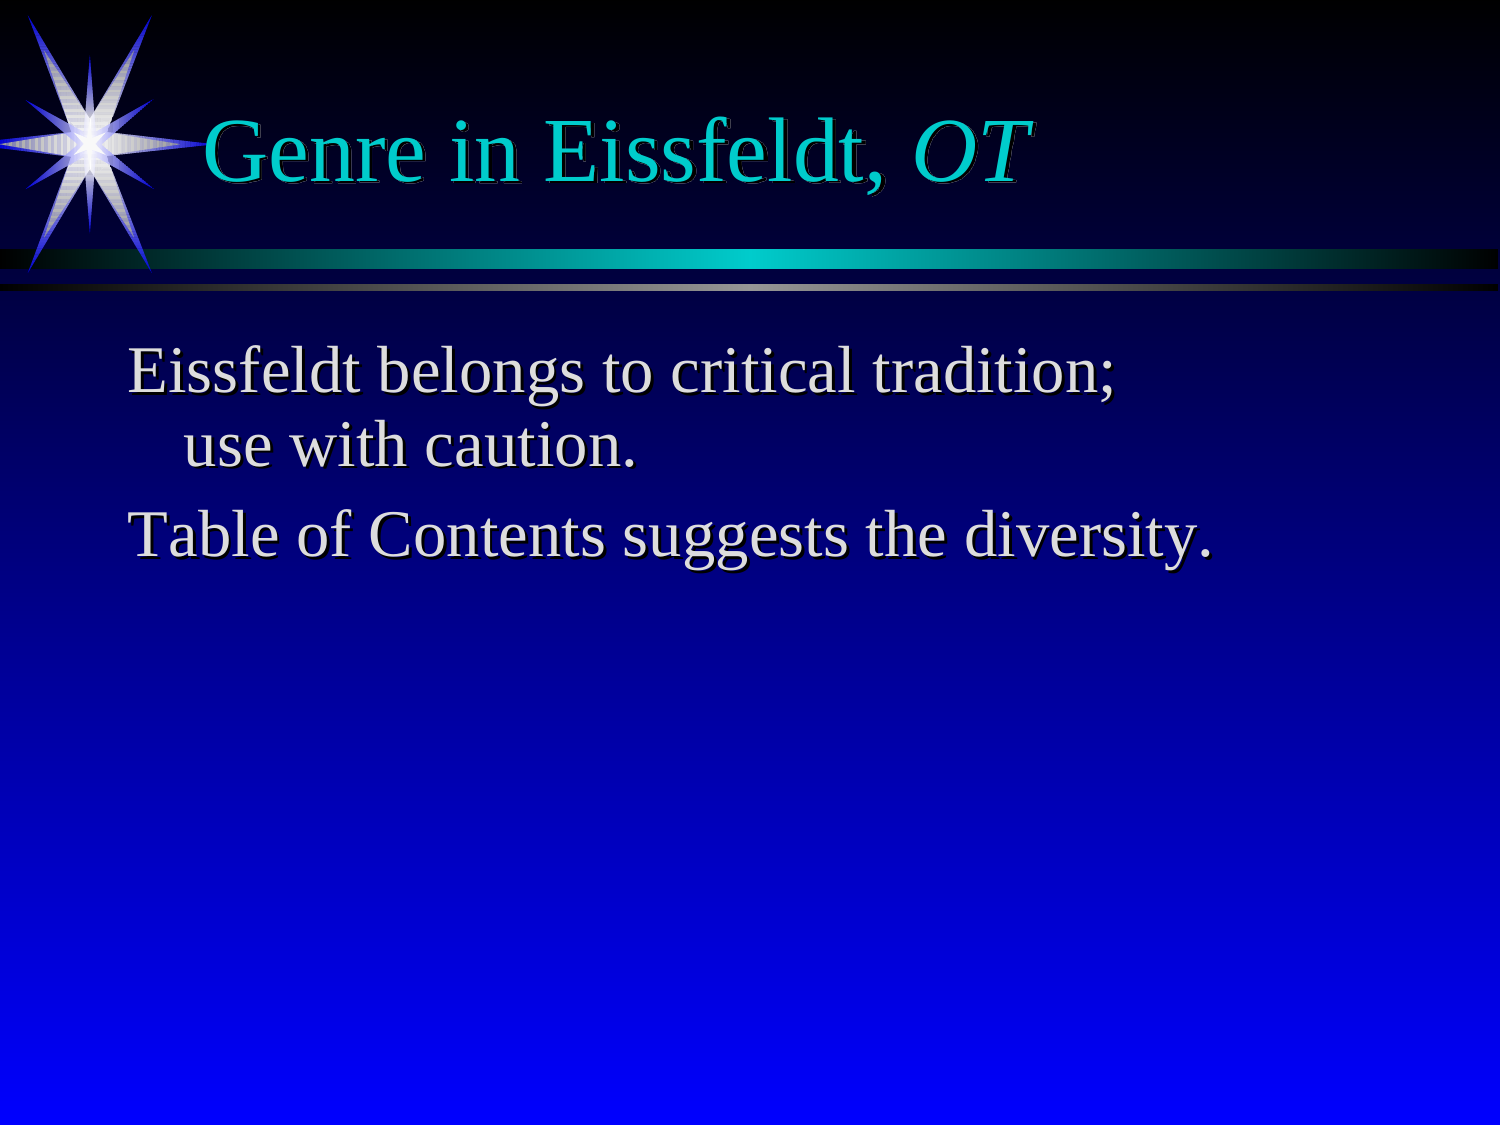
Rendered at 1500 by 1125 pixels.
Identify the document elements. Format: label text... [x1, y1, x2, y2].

title Genre in Eissfeldt, OT [187, 56, 1463, 244]
list Eissfeldt belongs to critical tradition; use with caution. Table of Contents suggests the diversity. [112, 324, 1388, 1001]
